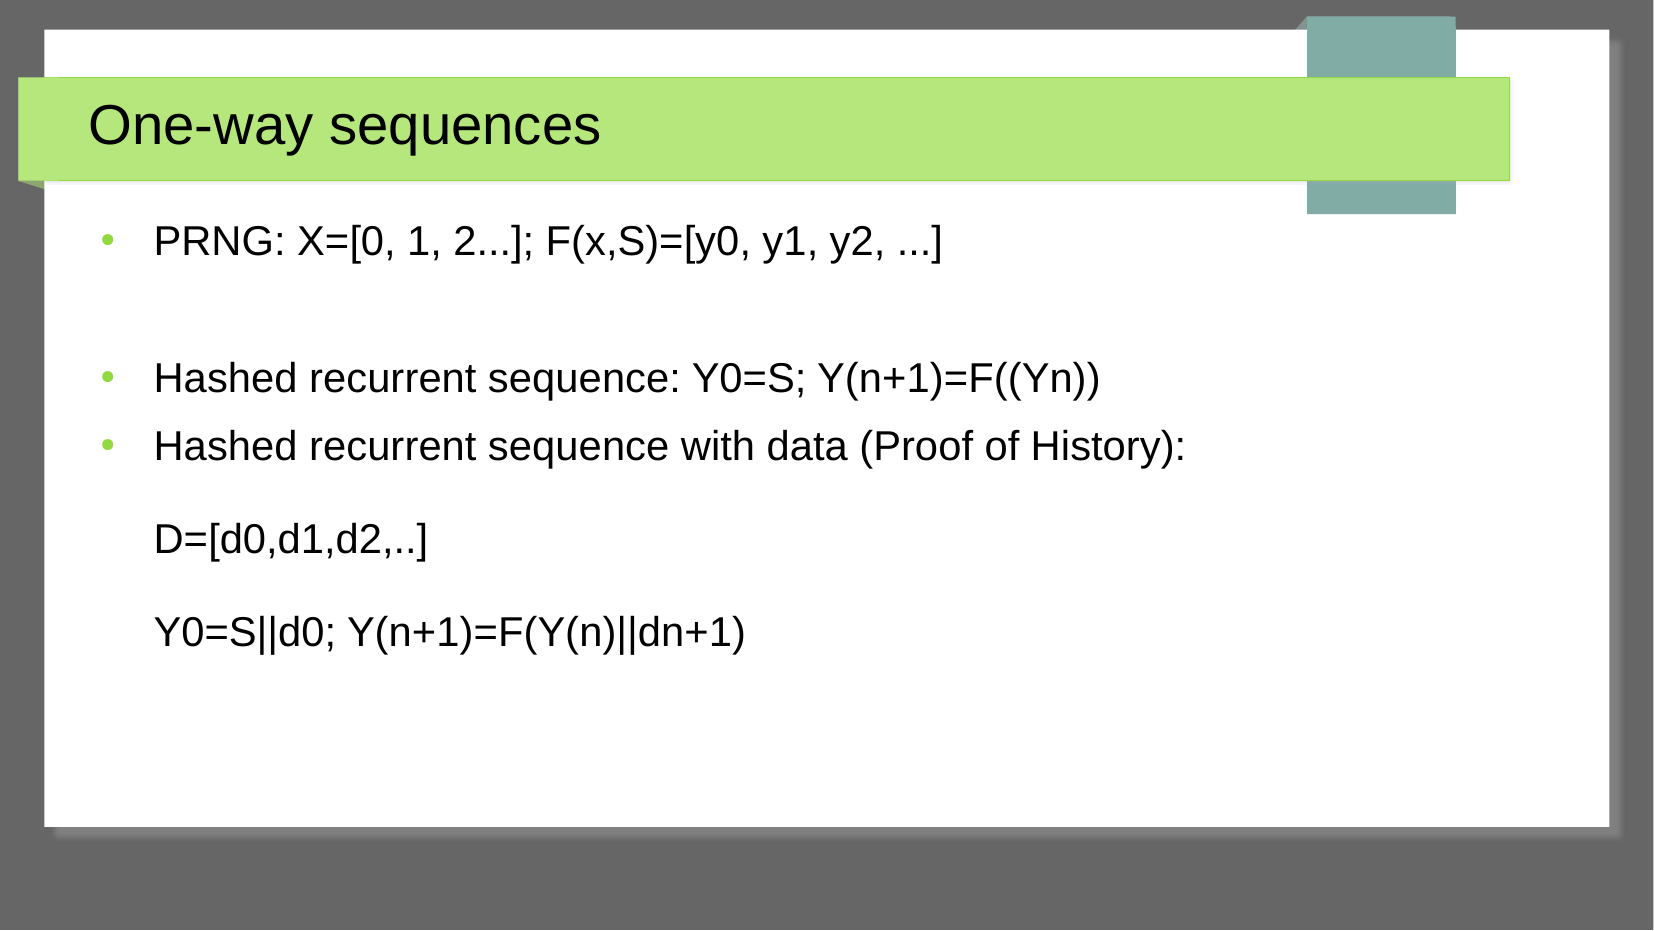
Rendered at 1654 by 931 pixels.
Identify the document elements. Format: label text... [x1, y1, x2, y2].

list PRNG: X=[0, 1, 2...]; F(x,S)=[y0, y1, y2, ...] Hashed recurrent sequence: Y0=S; Y(n+1)=F((Yn)) Hashed recurrent sequence with data (Proof of History): D=[d0,d1,d2,..] Y0=S||d0; Y(n+1)=F(Y(n)||dn+1) [82, 217, 1571, 758]
title One-way sequences [88, 73, 1506, 178]
